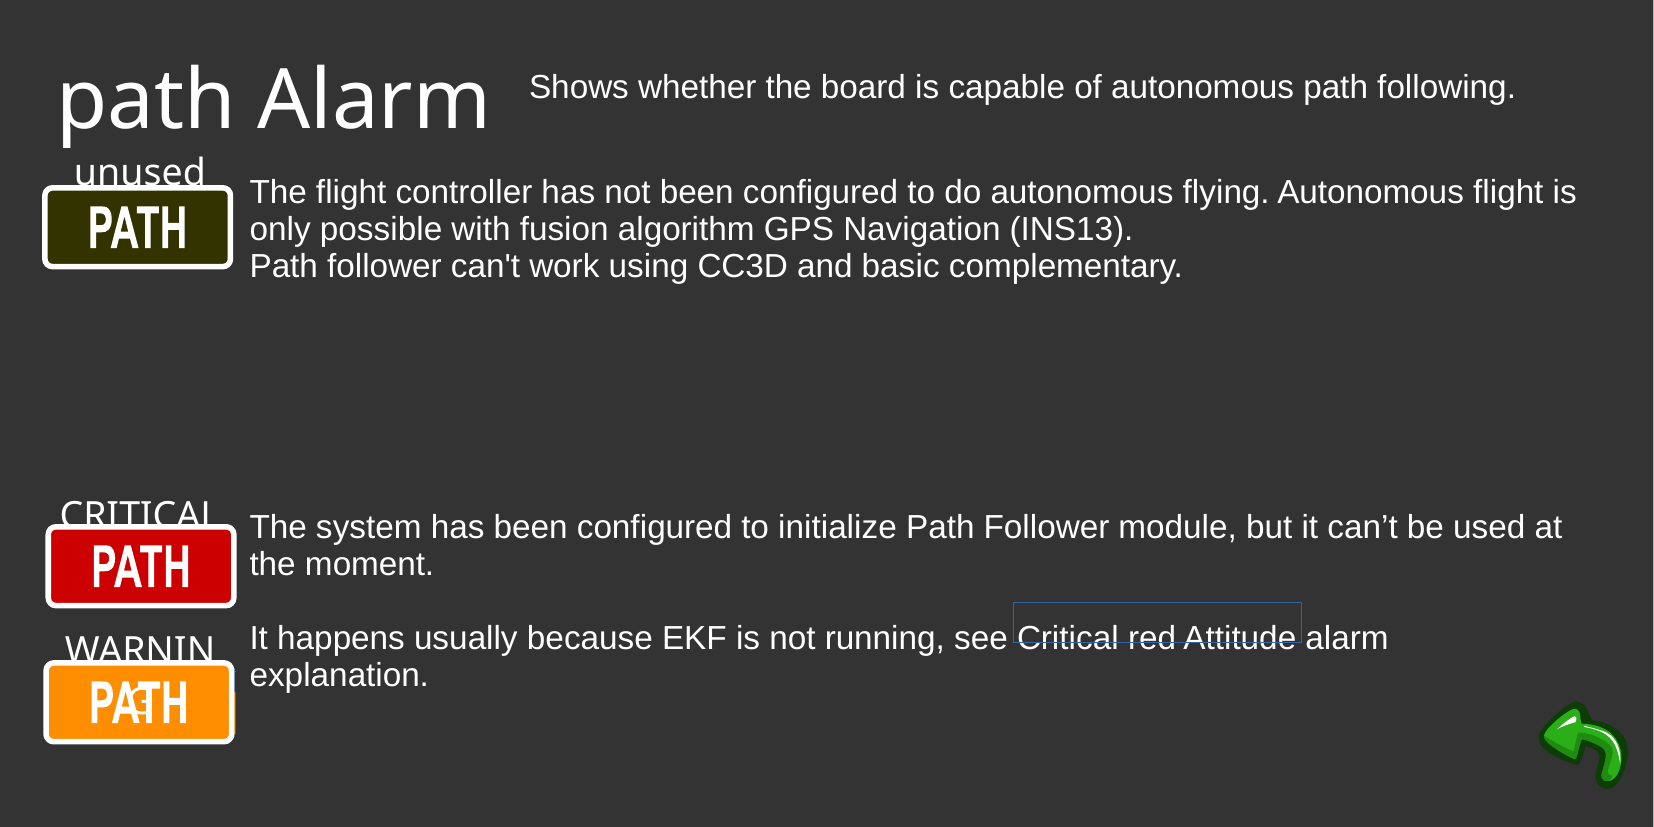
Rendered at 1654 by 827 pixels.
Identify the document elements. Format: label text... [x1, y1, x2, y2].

text_box WARNING [44, 616, 236, 653]
text_box CRITICAL [44, 480, 236, 517]
picture [35, 178, 240, 277]
text_box Shows whether the board is capable of autonomous path following. [529, 17, 1621, 156]
text_box The flight controller has not been configured to do autonomous flying. Autonomous flight is only possible with fusion algorithm GPS Navigation (INS13). Path follower can't work using CC3D and basic complementary. [249, 173, 1580, 285]
text_box The system has been configured to initialize Path Follower module, but it can’t be used at the moment. It happens usually because EKF is not running, see Critical red Attitude alarm explanation. [249, 527, 1580, 676]
picture [36, 653, 242, 752]
text_box unused [44, 138, 236, 178]
picture [1531, 698, 1632, 799]
text_box path Alarm [41, 31, 549, 120]
picture [38, 517, 244, 616]
